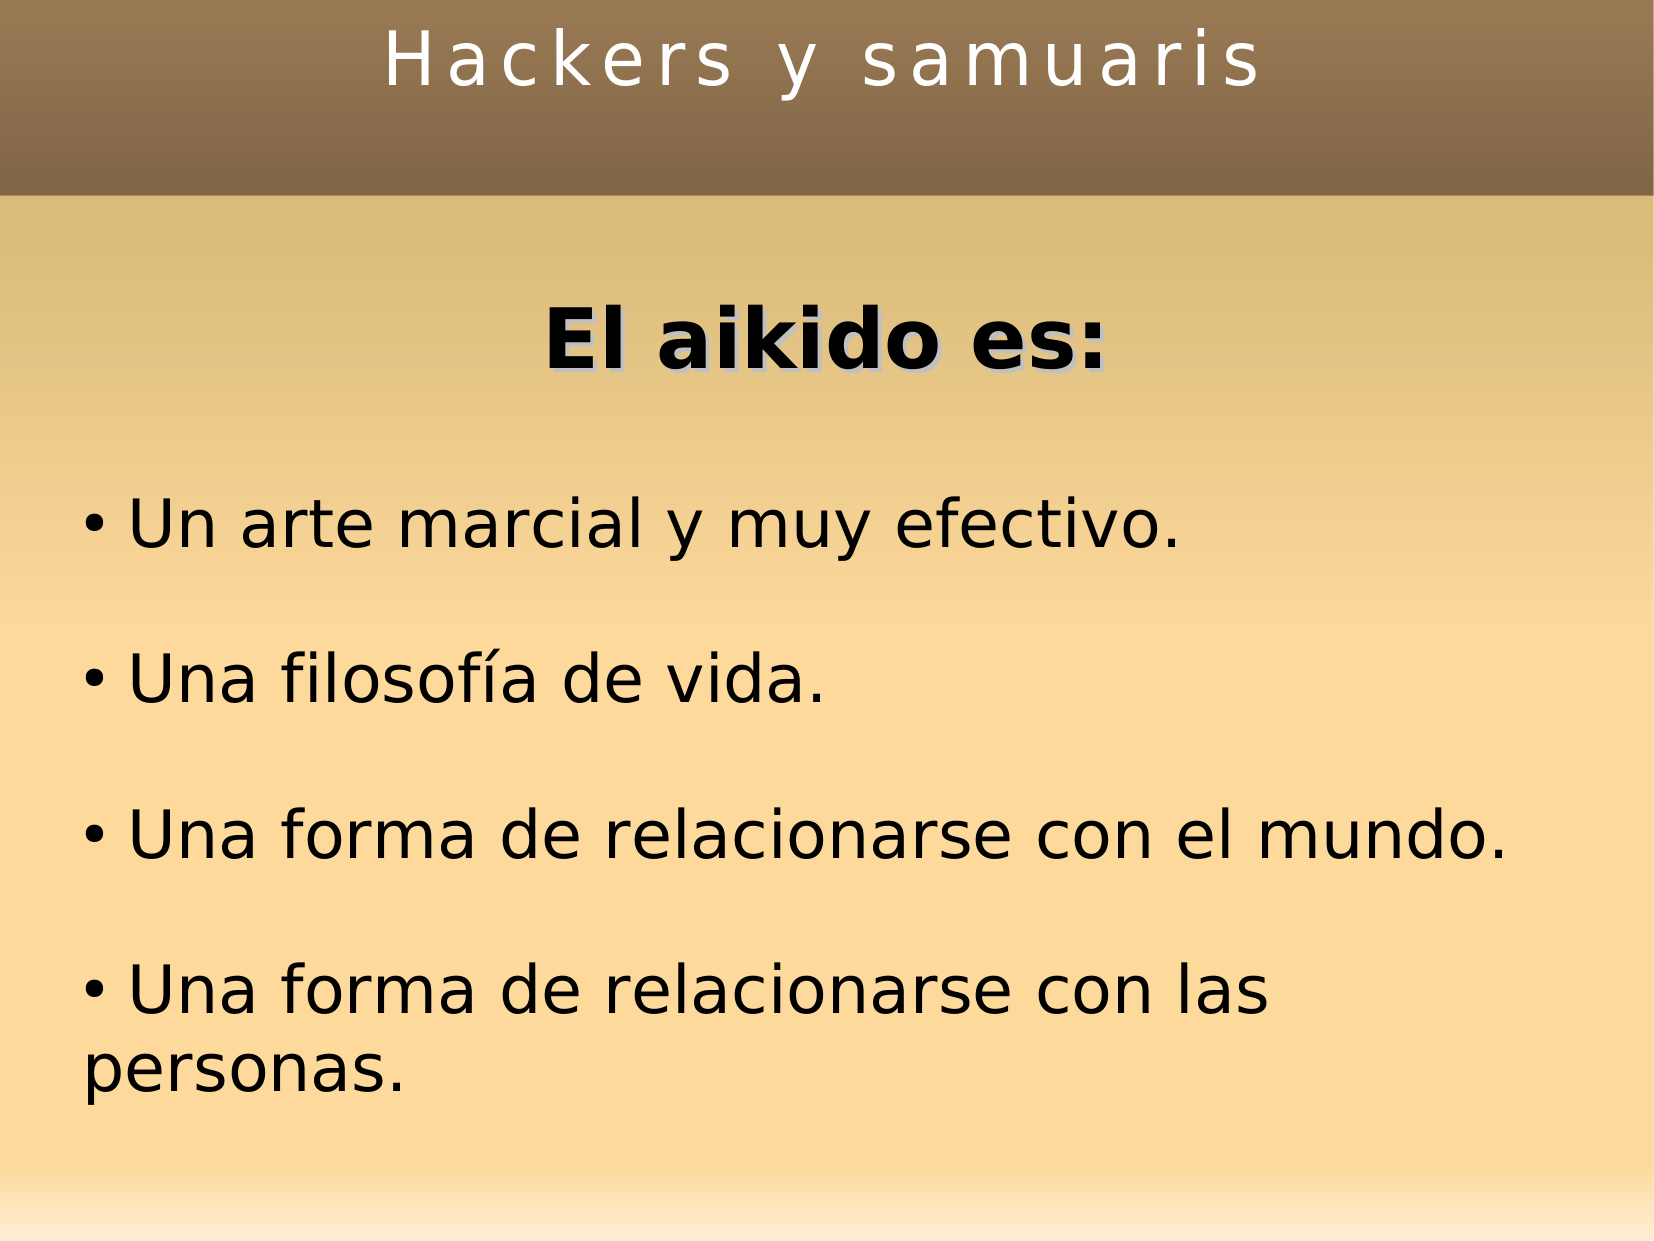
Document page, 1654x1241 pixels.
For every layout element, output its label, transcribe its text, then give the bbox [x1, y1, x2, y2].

title Hackers y samuaris [59, 16, 1595, 191]
picture [0, 0, 1654, 1241]
subtitle El aikido es: Un arte marcial y muy efectivo. Una filosofía de vida. Una forma de relacionarse con el mundo. Una forma de relacionarse con las personas. [82, 291, 1571, 1108]
